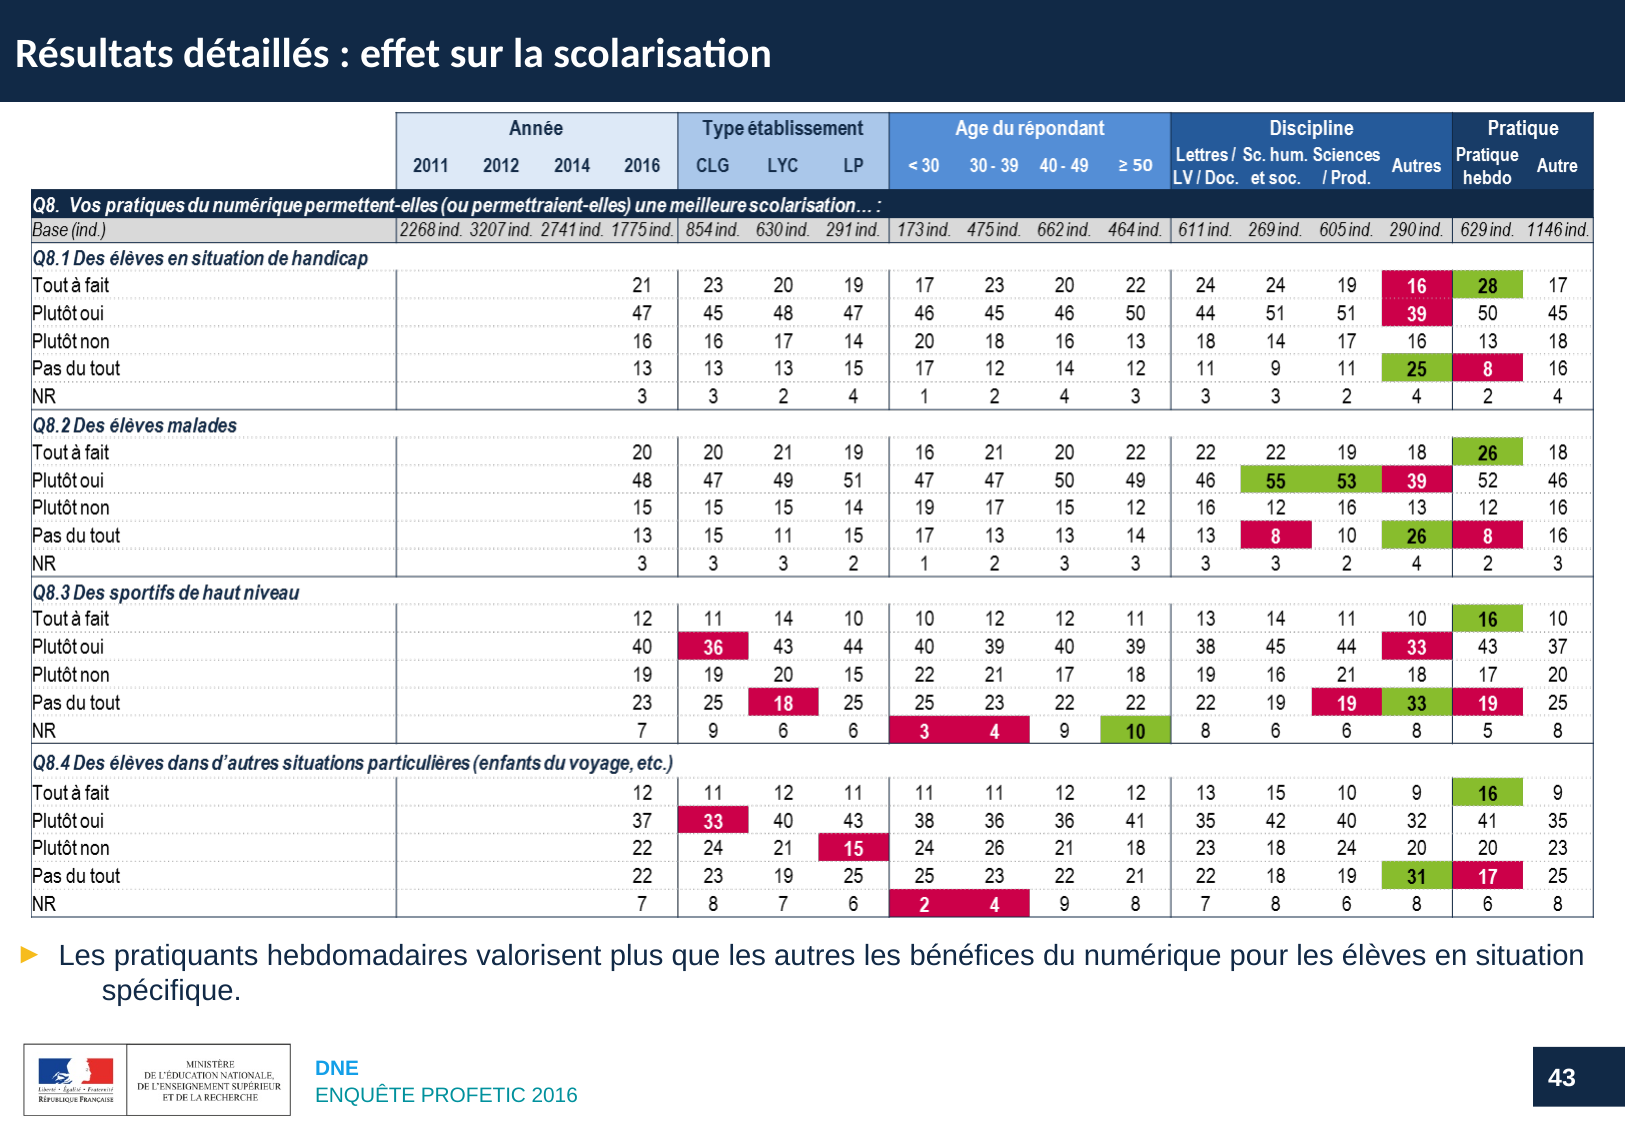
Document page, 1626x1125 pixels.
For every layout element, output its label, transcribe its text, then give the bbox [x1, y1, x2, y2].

picture [31, 109, 1594, 928]
title Résultats détaillés : effet sur la scolarisation [0, 0, 1625, 102]
text_box Les pratiquants hebdomadaires valorisent plus que les autres les bénéfices du numérique pour les élèves en situation spécifique. [0, 928, 1625, 1015]
text_box 43 [1533, 1046, 1625, 1107]
